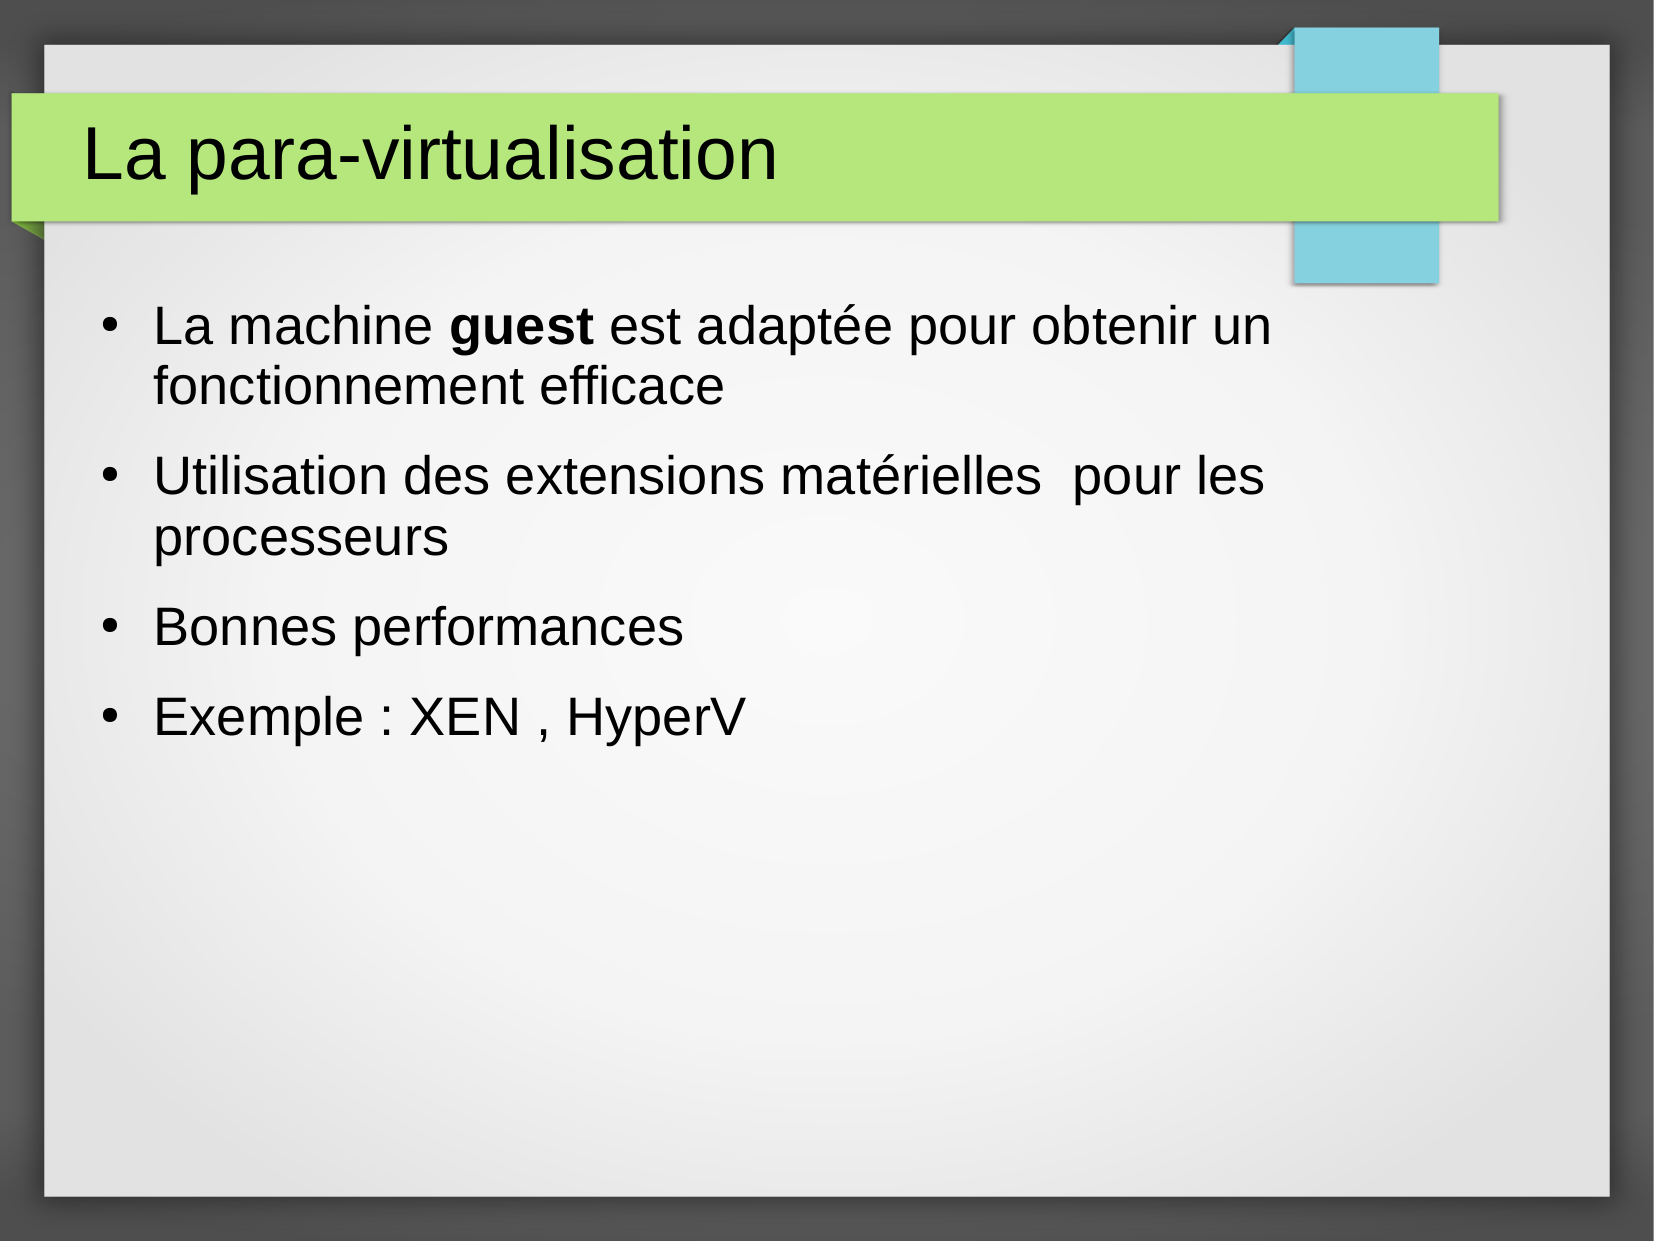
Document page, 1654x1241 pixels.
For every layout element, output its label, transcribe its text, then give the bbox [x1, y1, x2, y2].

title La para-virtualisation [82, 94, 1264, 213]
list La machine guest est adaptée pour obtenir un fonctionnement efficace Utilisation des extensions matérielles pour les processeurs Bonnes performances Exemple : XEN , HyperV [82, 295, 1571, 1015]
picture [0, 0, 1654, 1241]
